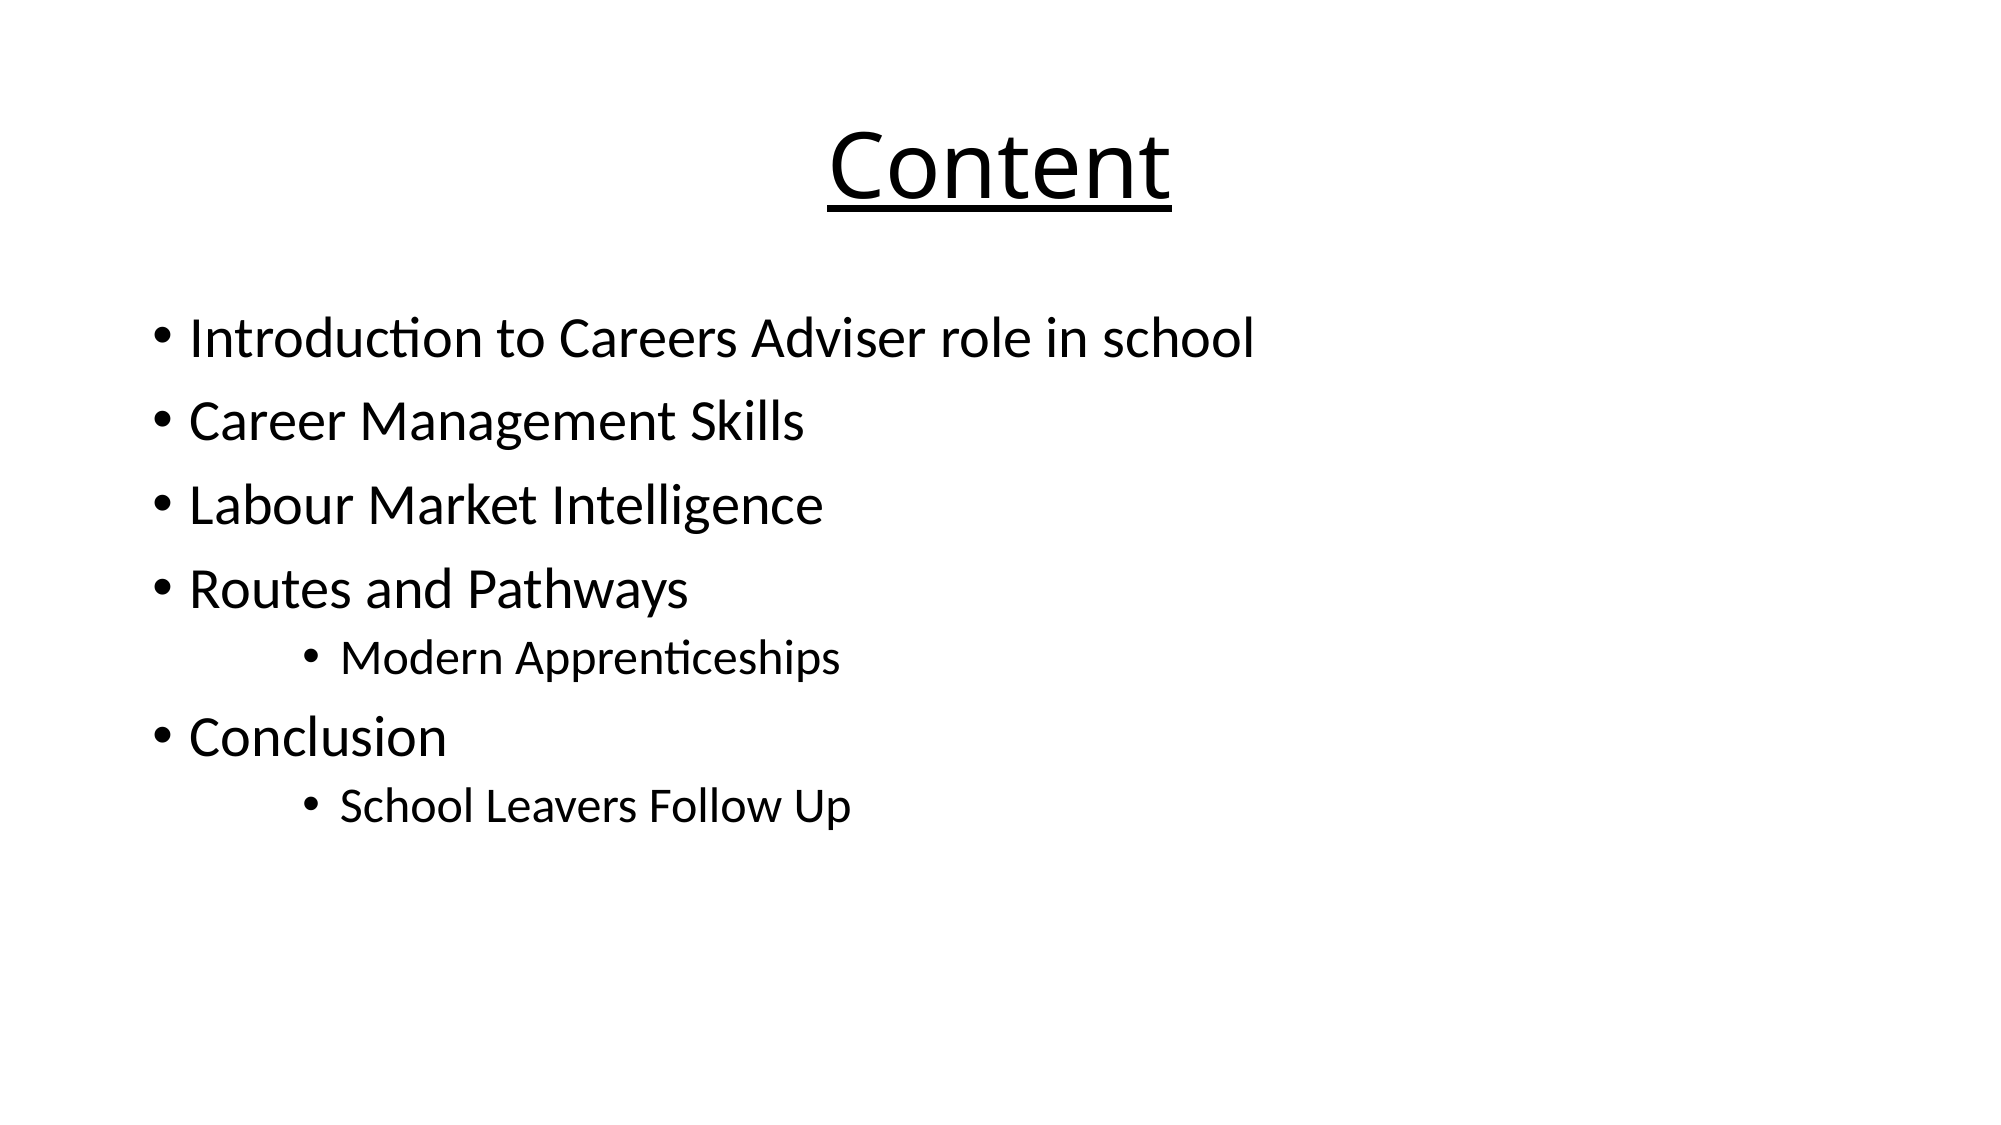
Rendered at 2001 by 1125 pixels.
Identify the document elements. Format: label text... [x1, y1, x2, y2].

title Content [137, 59, 1863, 278]
list Introduction to Careers Adviser role in school Career Management Skills Labour Market Intelligence Routes and Pathways Modern Apprenticeships Conclusion School Leavers Follow Up [137, 299, 1863, 1014]
